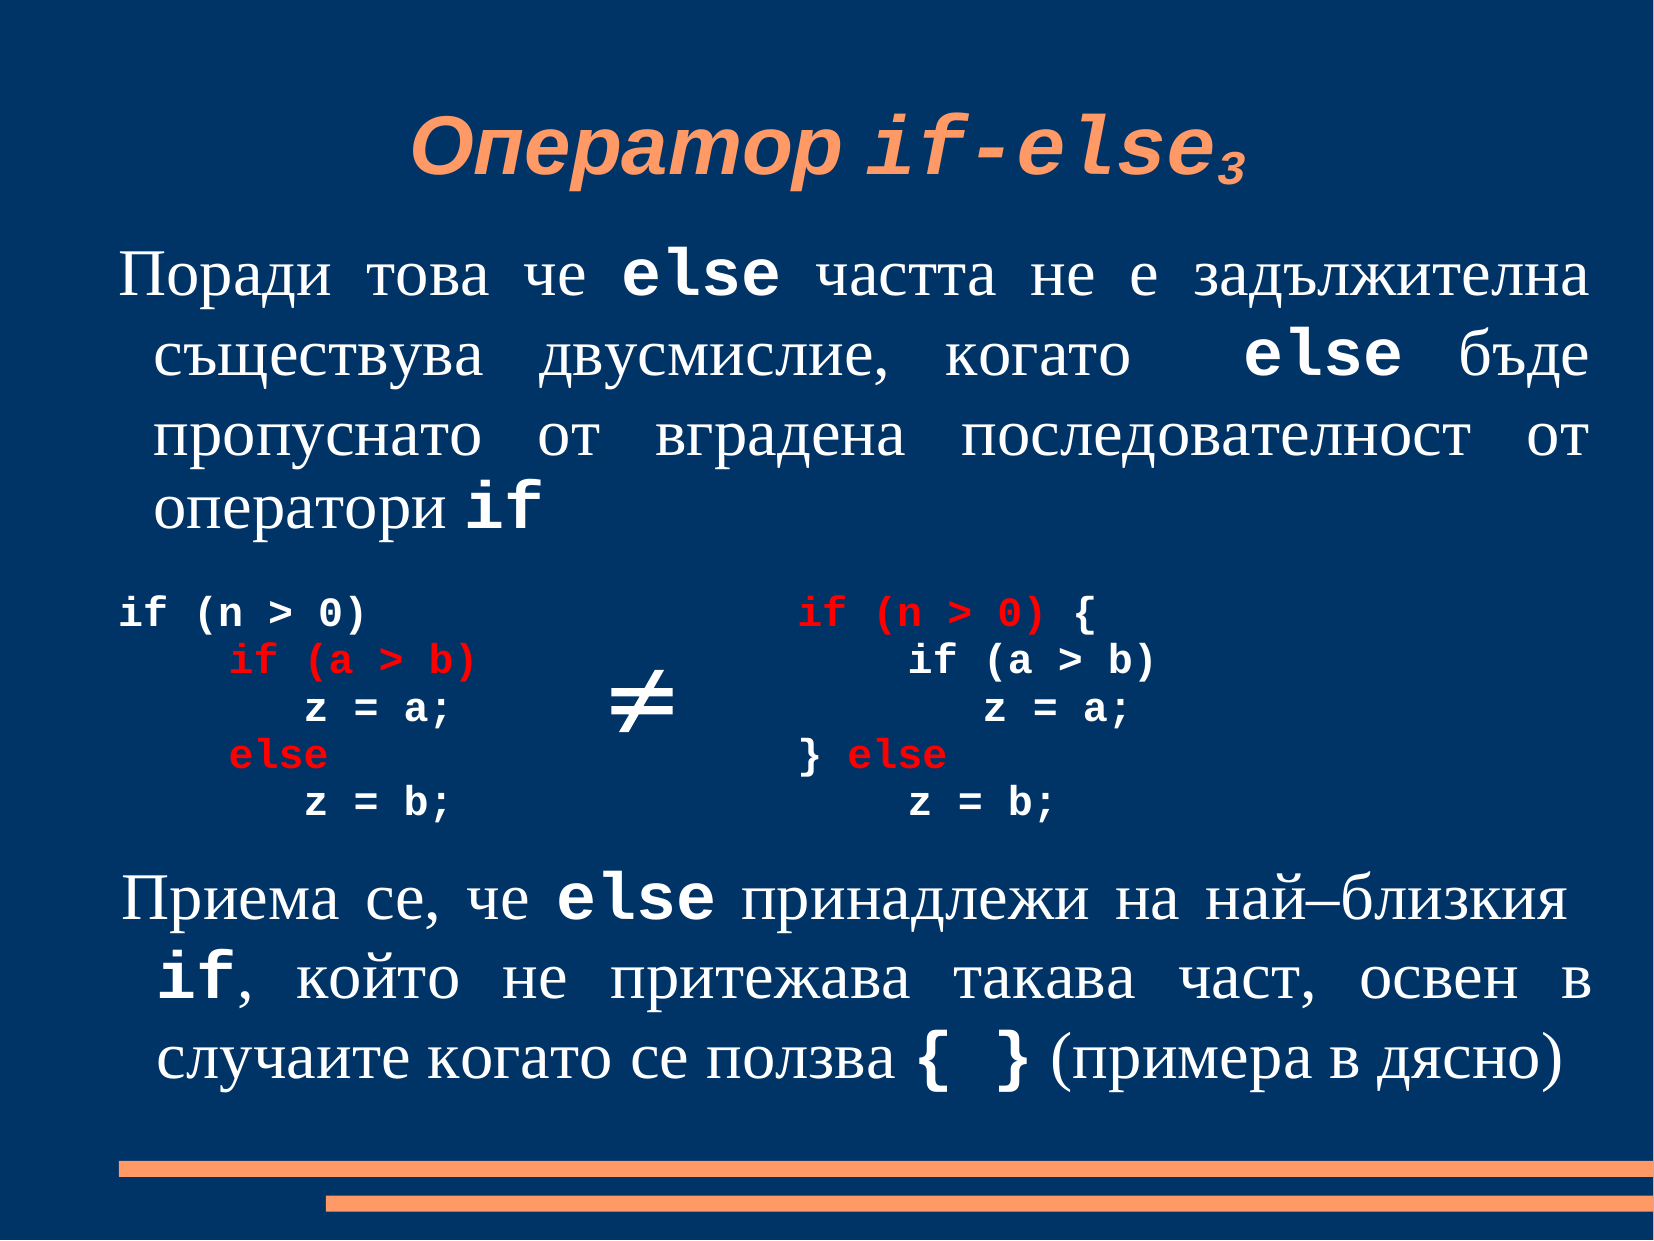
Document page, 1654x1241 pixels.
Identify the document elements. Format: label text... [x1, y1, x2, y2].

text_box Поради това че else частта не е задължителна съществува двусмислие, когато else бъде пропуснато от вградена последователност от оператори if [118, 236, 1592, 549]
text_box  [602, 620, 721, 793]
title Оператор if-else3 [121, 53, 1534, 236]
text_box Приема се, че else принадлежи на най–близкия if, който не притежава такава част, освен в случаите когато се ползва { } (примера в дясно) [121, 859, 1595, 1099]
text_box if (n > 0) { if (a > b) z = a; } else z = b; [797, 590, 1270, 830]
text_box if (n > 0) if (a > b) z = a; else z = b; [118, 590, 591, 830]
